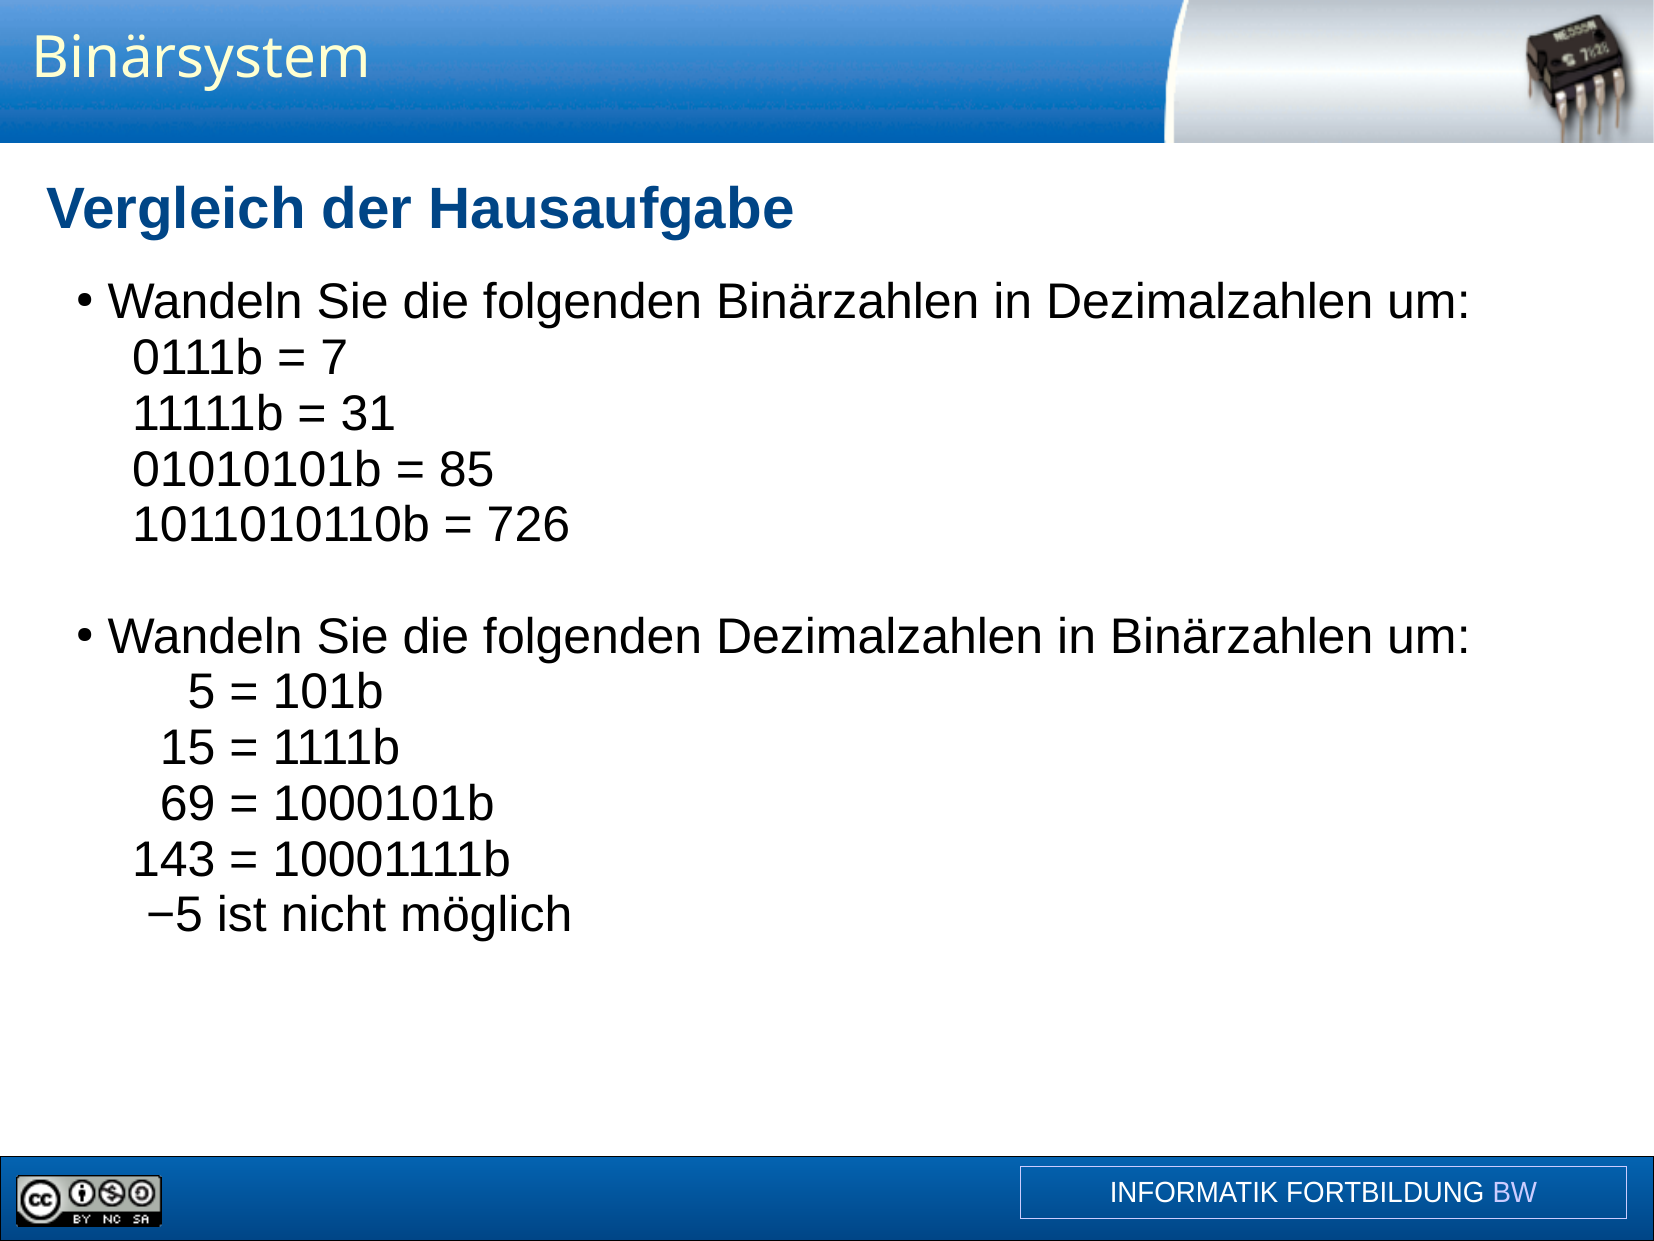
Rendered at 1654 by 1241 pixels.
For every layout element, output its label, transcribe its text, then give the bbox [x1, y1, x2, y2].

text_box Wandeln Sie die folgenden Binärzahlen in Dezimalzahlen um: 0111b = 7 11111b = 31 01010101b = 85 1011010110b = 726 Wandeln Sie die folgenden Dezimalzahlen in Binärzahlen um: 5 = 101b 15 = 1111b 69 = 1000101b 143 = 10001111b −5 ist nicht möglich [61, 266, 1563, 1101]
picture [16, 1175, 162, 1227]
picture [0, 0, 1654, 143]
text_box Vergleich der Hausaufgabe [31, 168, 1581, 314]
title Binärsystem [31, 16, 1151, 94]
